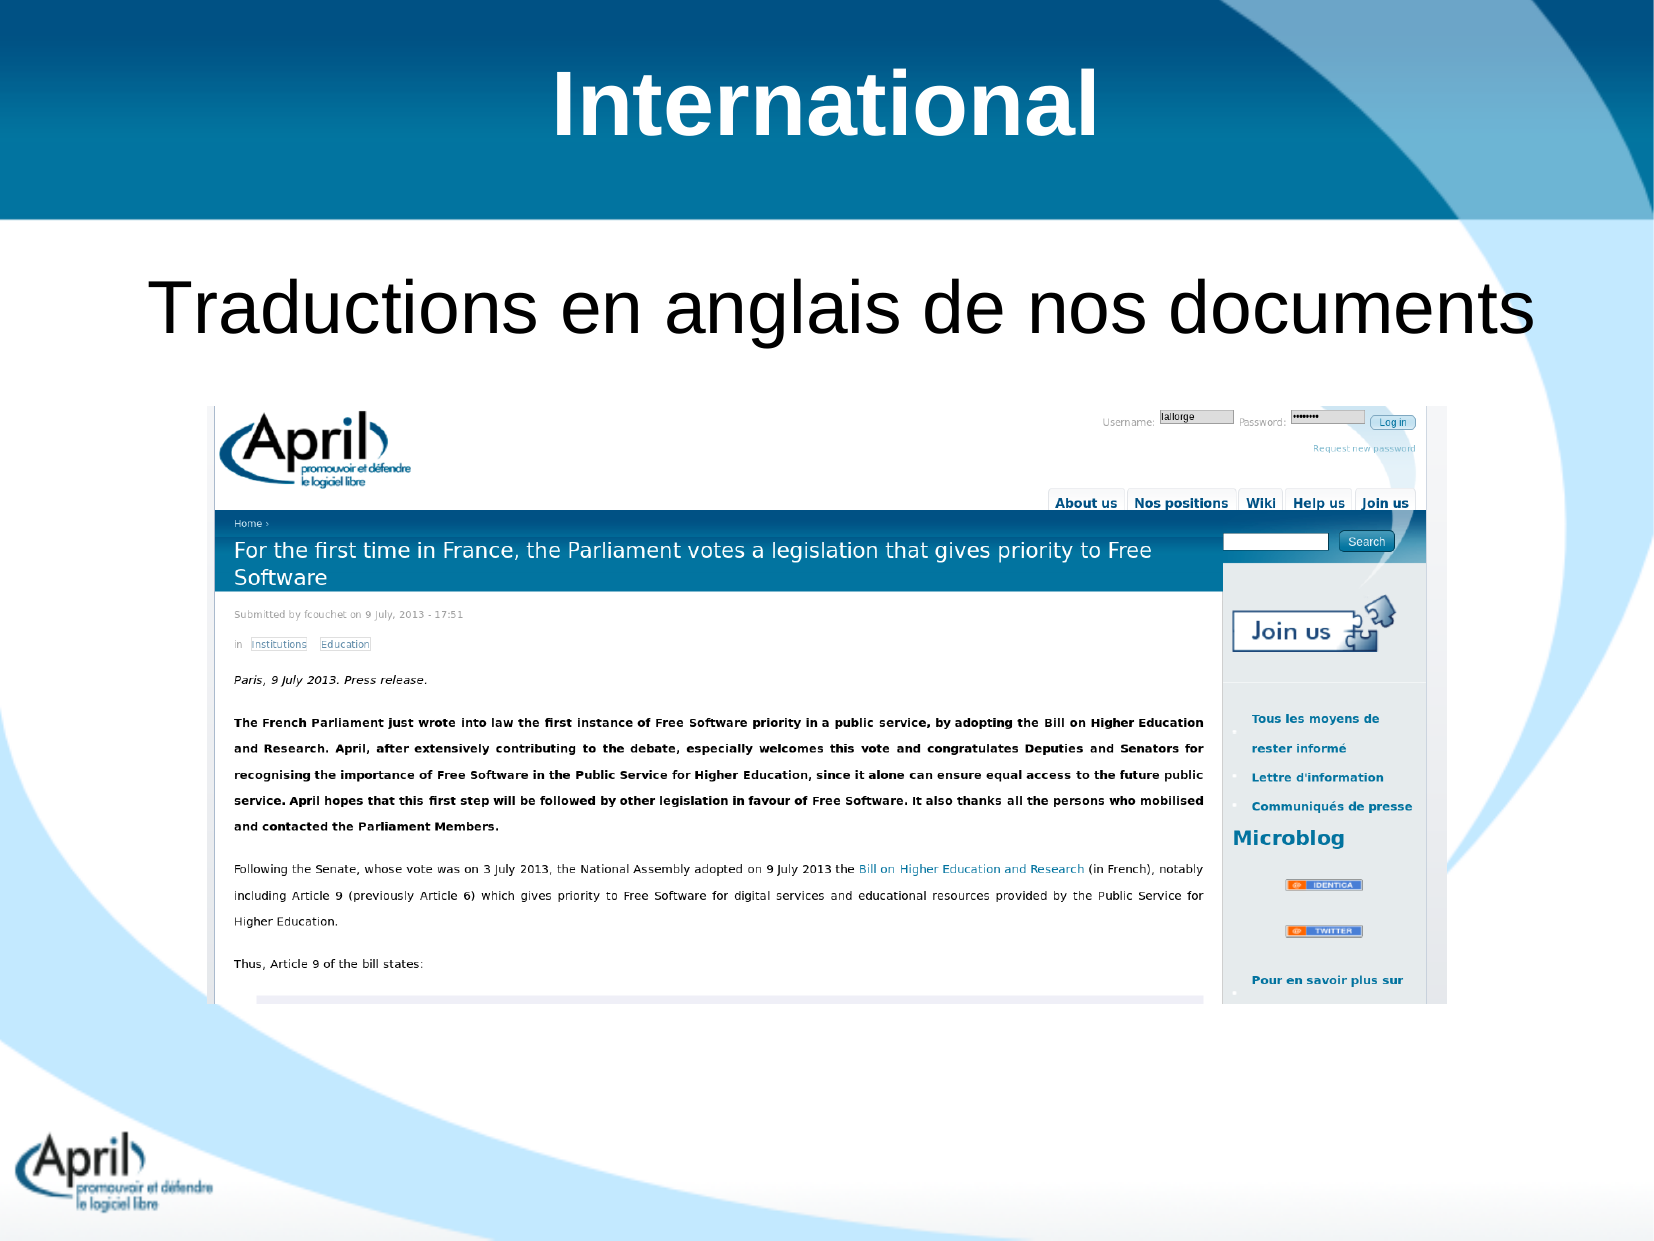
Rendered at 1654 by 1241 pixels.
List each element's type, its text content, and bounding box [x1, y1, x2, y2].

title International [82, 7, 1571, 200]
list Traductions en anglais de nos documents [76, 265, 1565, 384]
picture [0, 0, 1654, 1241]
